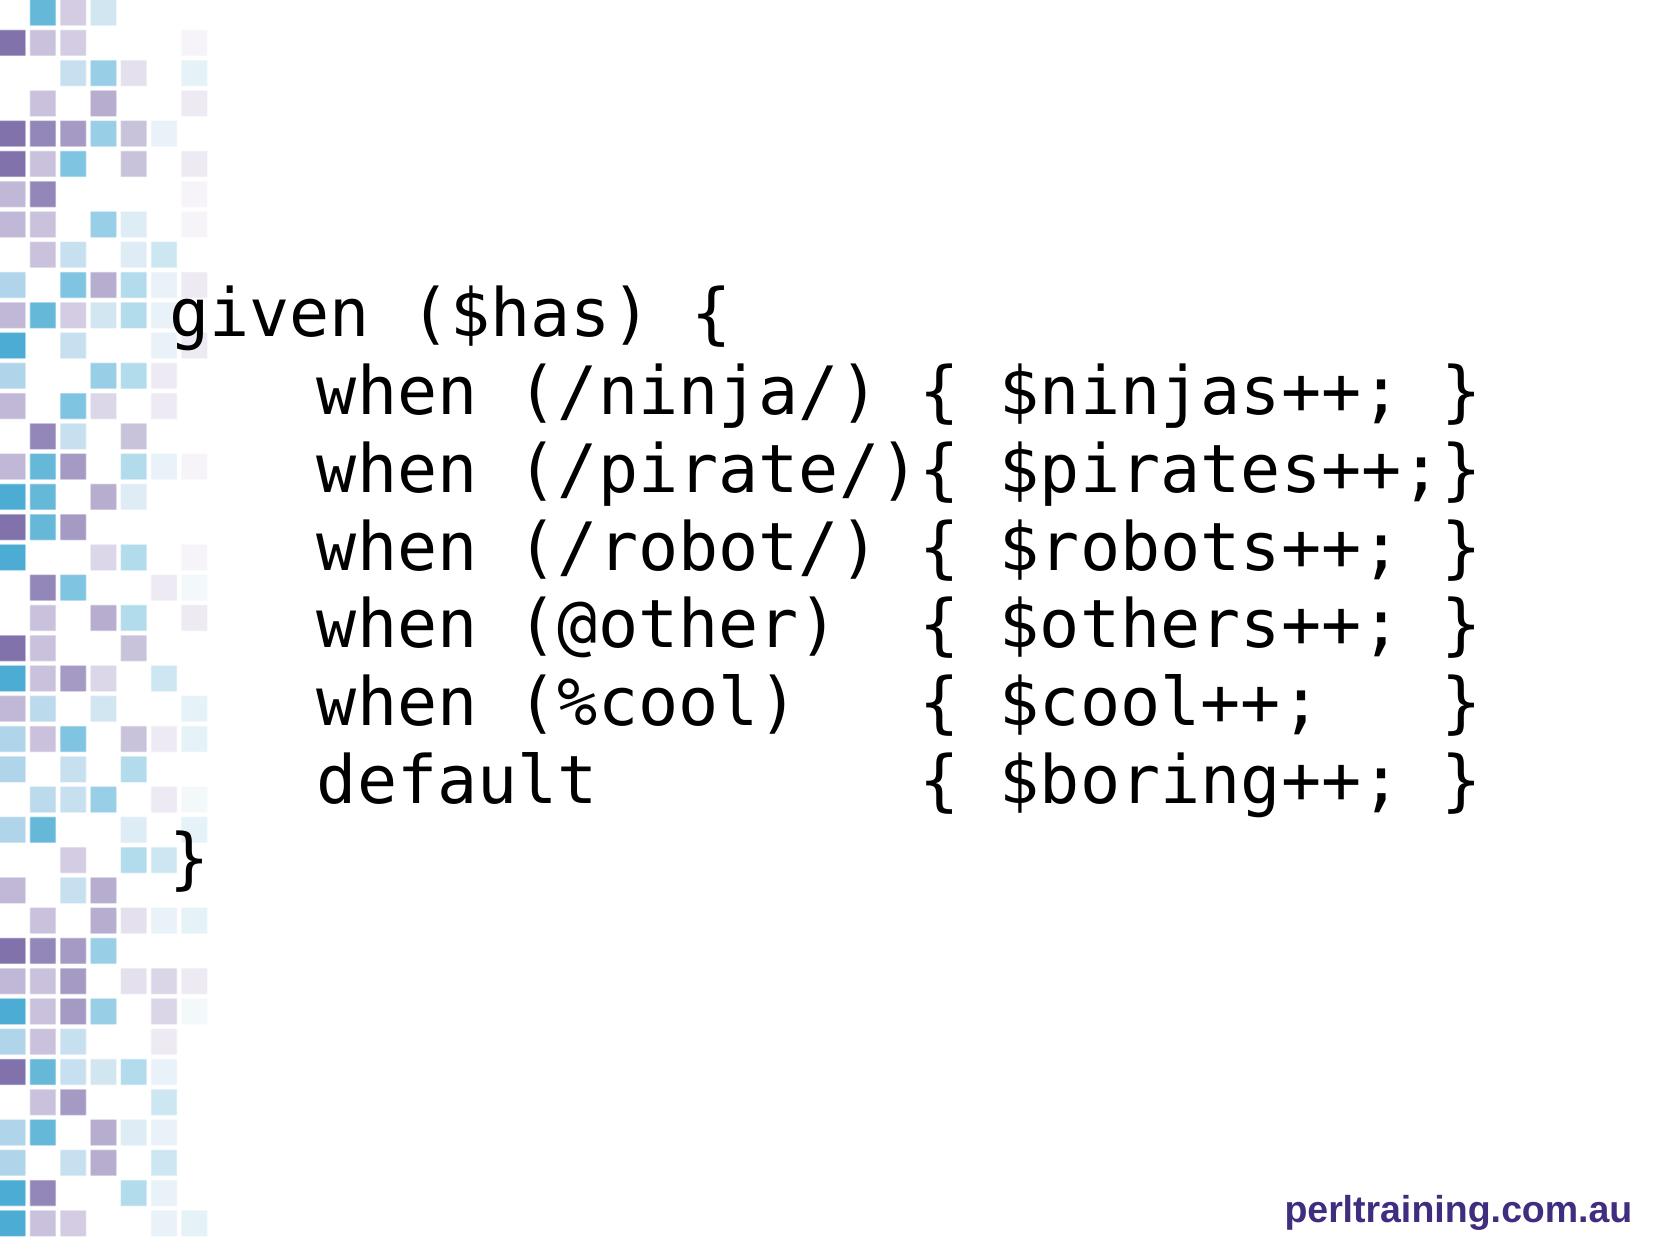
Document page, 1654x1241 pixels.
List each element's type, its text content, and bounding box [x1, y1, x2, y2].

picture [0, 0, 212, 1241]
title given ($has) { when (/ninja/) { $ninjas++; } when (/pirate/){ $pirates++;} when (/robot/) { $robots++; } when (@other) { $others++; } when (%cool) { $cool++; } default { $boring++; } } [82, 56, 1571, 1115]
